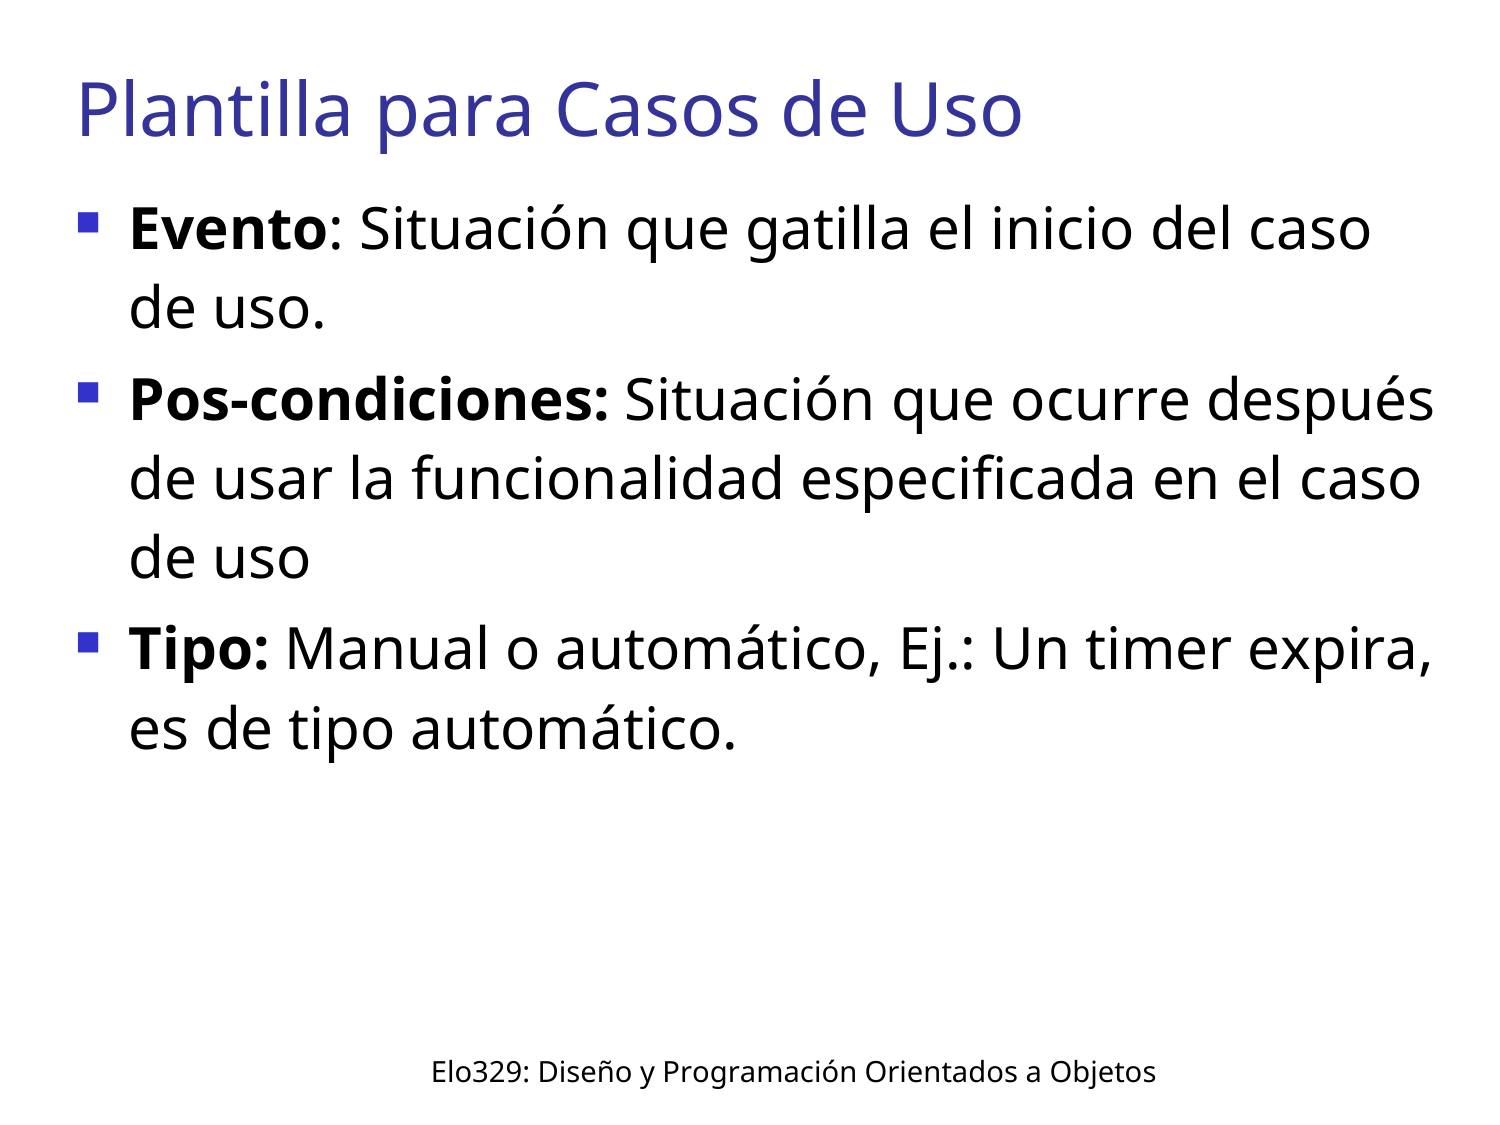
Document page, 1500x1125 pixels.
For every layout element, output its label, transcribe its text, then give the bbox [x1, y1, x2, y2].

title Plantilla para Casos de Uso [75, 25, 1449, 188]
list Evento: Situación que gatilla el inicio del caso de uso. Pos-condiciones: Situación que ocurre después de usar la funcionalidad especificada en el caso de uso Tipo: Manual o automático, Ej.: Un timer expira, es de tipo automático. [75, 187, 1446, 1051]
